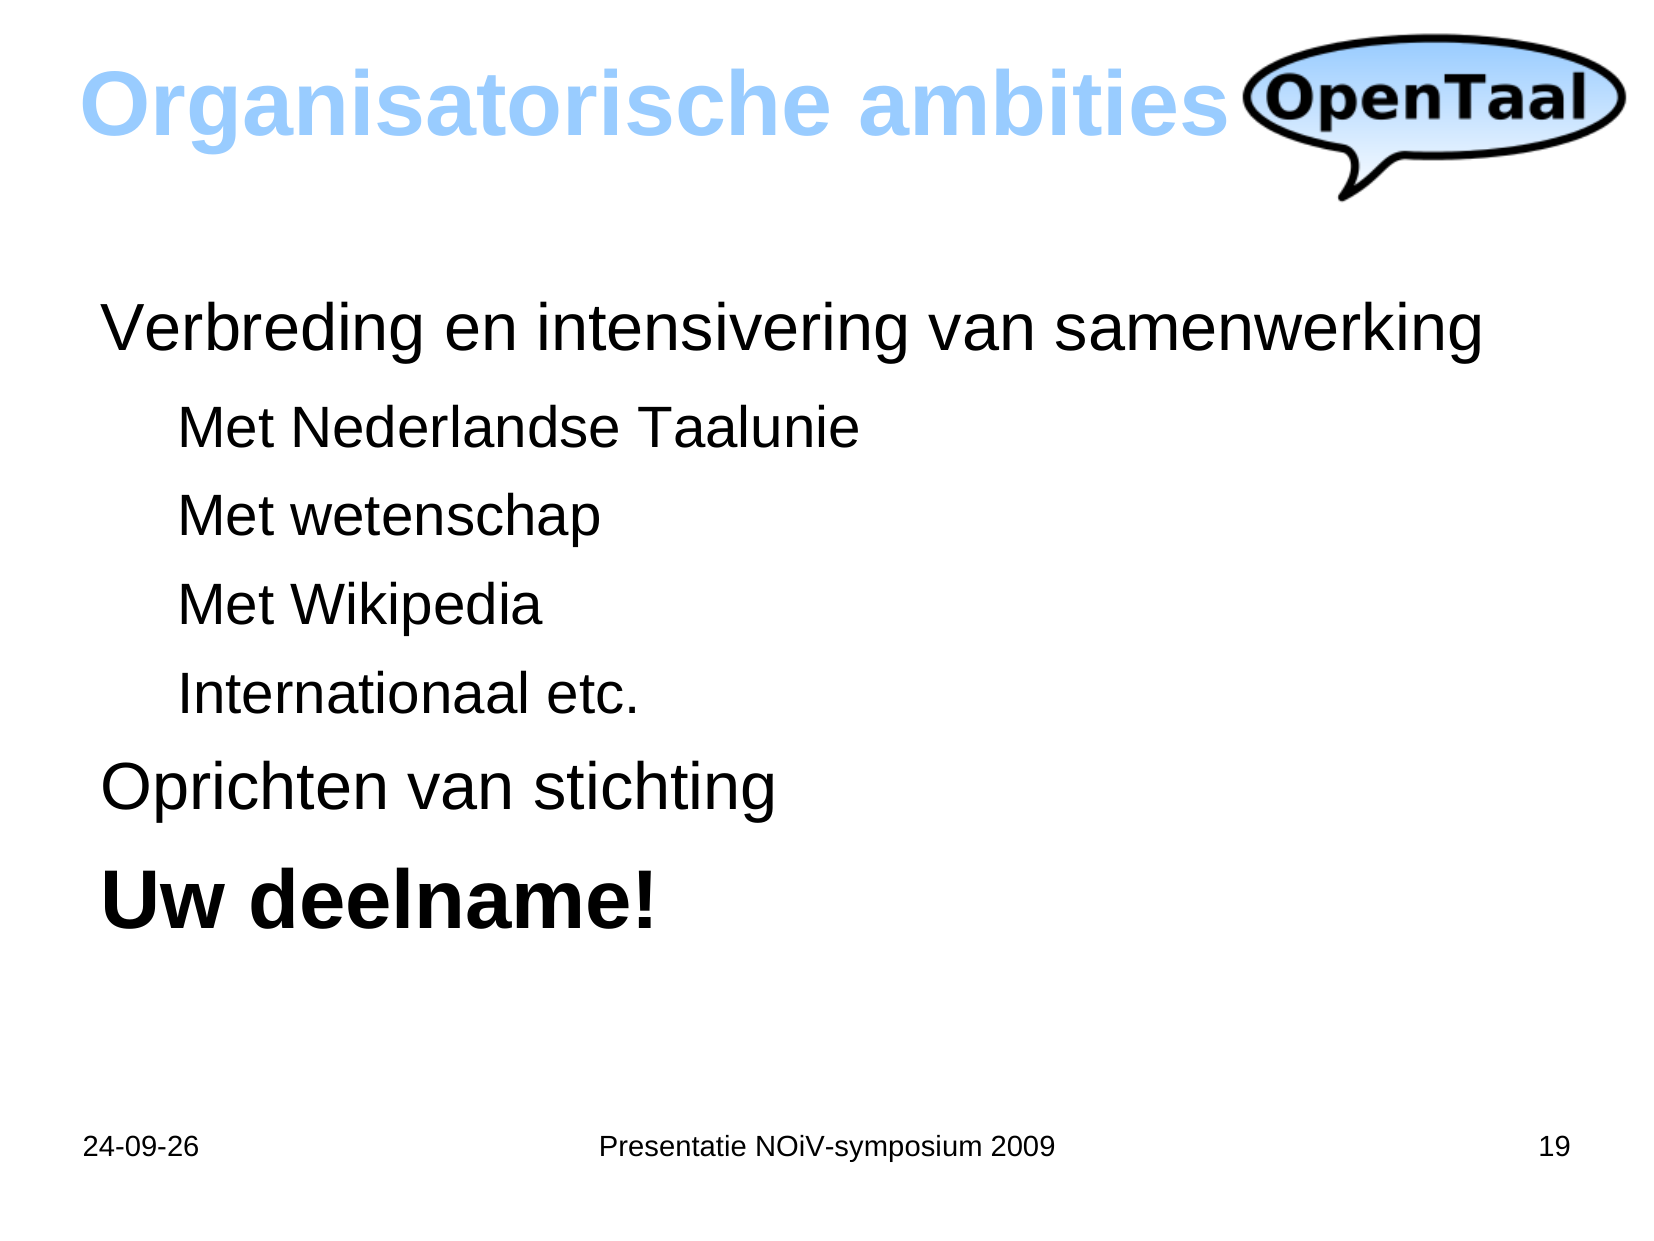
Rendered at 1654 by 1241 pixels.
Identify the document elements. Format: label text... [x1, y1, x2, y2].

title Organisatorische ambities [0, 0, 1400, 208]
picture [1400, 29, 1631, 206]
list Verbreding en intensivering van samenwerking Met Nederlandse Taalunie Met wetenschap Met Wikipedia Internationaal etc. Oprichten van stichting Uw deelname! [82, 290, 1571, 1094]
